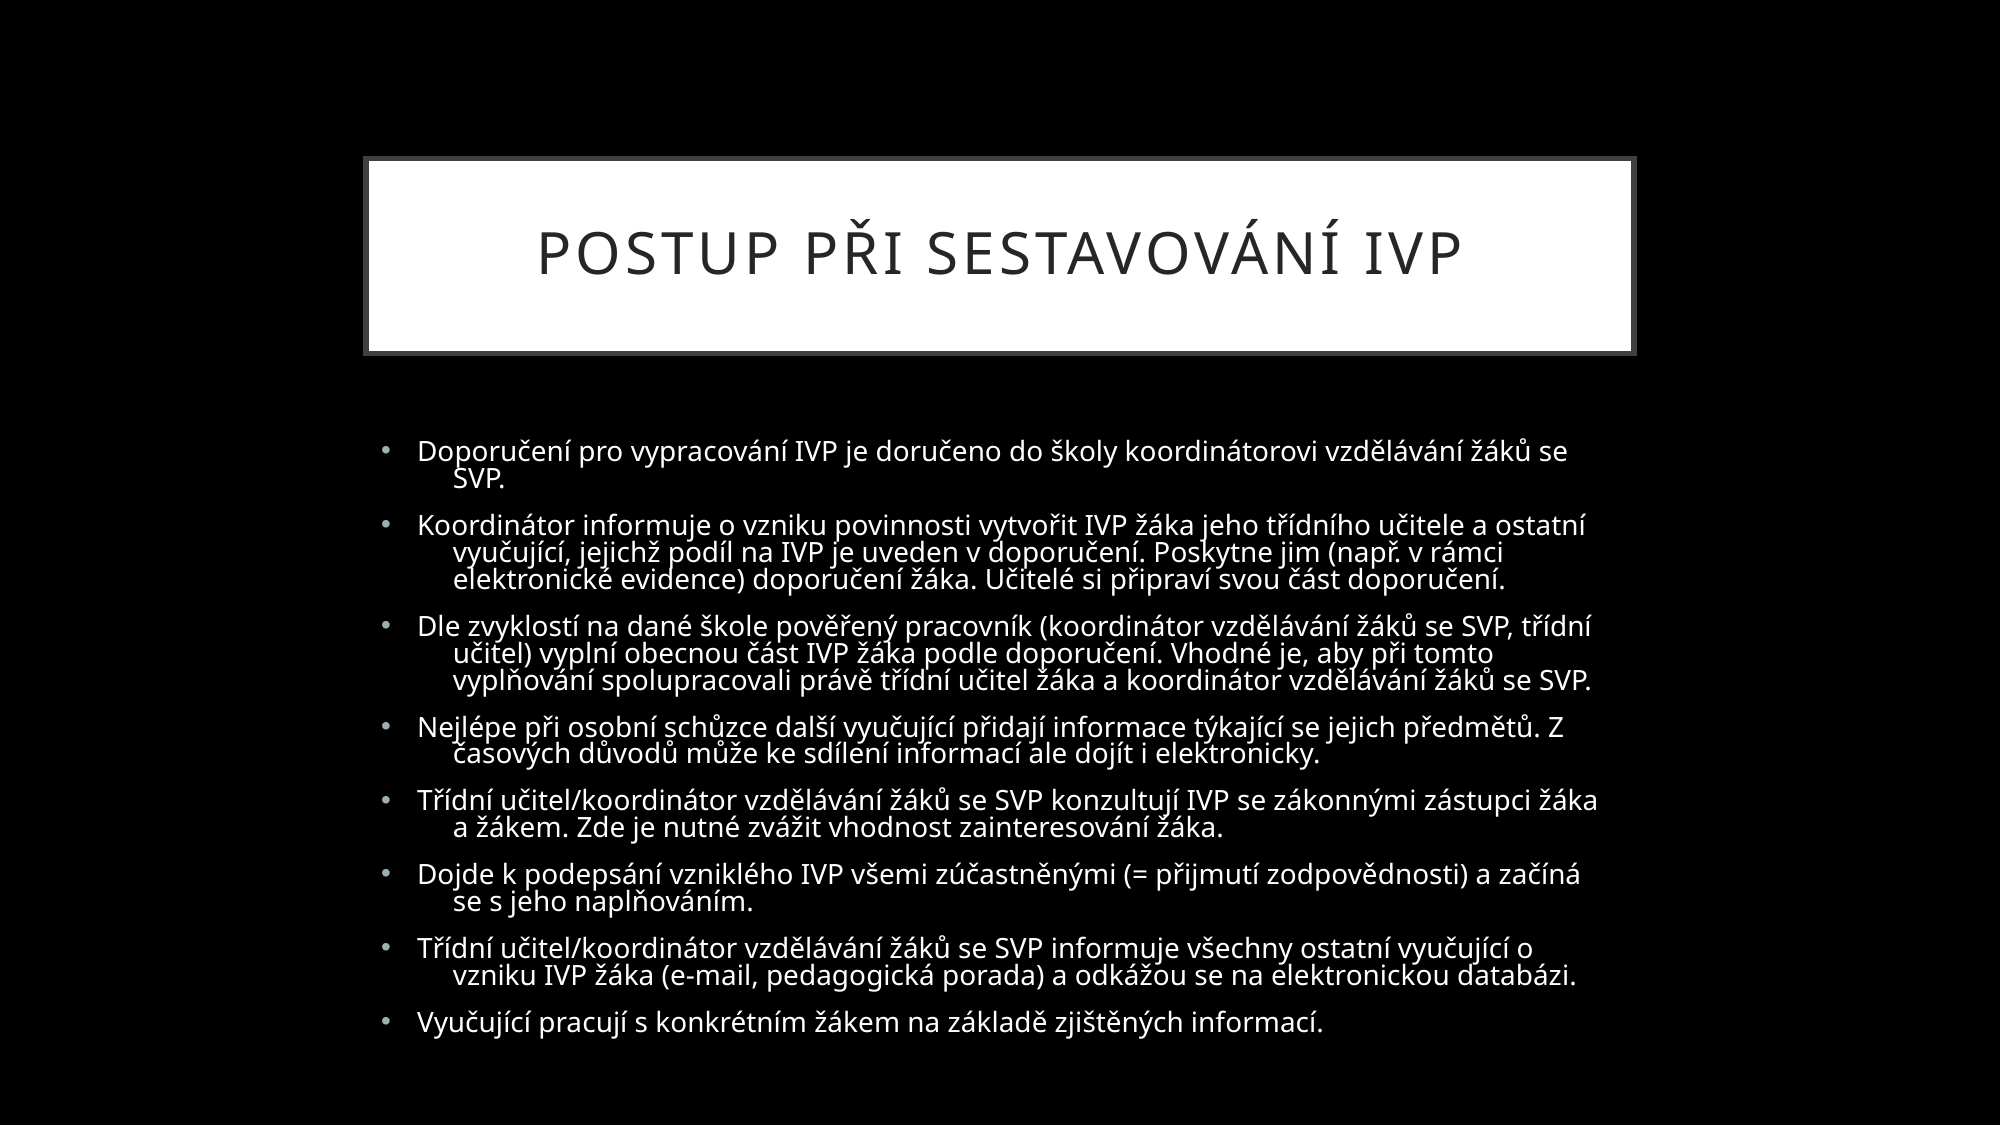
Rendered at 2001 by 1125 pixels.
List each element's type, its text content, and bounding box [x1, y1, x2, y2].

title POSTUP PŘI SESTAVOVÁNÍ IVP [366, 158, 1634, 354]
list Doporučení pro vypracování IVP je doručeno do školy koordinátorovi vzdělávání žáků se SVP. Koordinátor informuje o vzniku povinnosti vytvořit IVP žáka jeho třídního učitele a ostatní vyučující, jejichž podíl na IVP je uveden v doporučení. Poskytne jim (např. v rámci elektronické evidence) doporučení žáka. Učitelé si připraví svou část doporučení. Dle zvyklostí na dané škole pověřený pracovník (koordinátor vzdělávání žáků se SVP, třídní učitel) vyplní obecnou část IVP žáka podle doporučení. Vhodné je, aby při tomto vyplňování spolupracovali právě třídní učitel žáka a koordinátor vzdělávání žáků se SVP. Nejlépe při osobní schůzce další vyučující přidají informace týkající se jejich předmětů. Z časových důvodů může ke sdílení informací ale dojít i elektronicky. Třídní učitel/koordinátor vzdělávání žáků se SVP konzultují IVP se zákonnými zástupci žáka a žákem. Zde je nutné zvážit vhodnost zainteresování žáka. Dojde k podepsání vzniklého IVP všemi zúčastněnými (= přijmutí zodpovědnosti) a začíná se s jeho naplňováním. Třídní učitel/koordinátor vzdělávání žáků se SVP informuje všechny ostatní vyučující o vzniku IVP žáka (e-mail, pedagogická porada) a odkážou se na elektronickou databázi. Vyučující pracují s konkrétním žákem na základě zjištěných informací. [366, 432, 1634, 1051]
